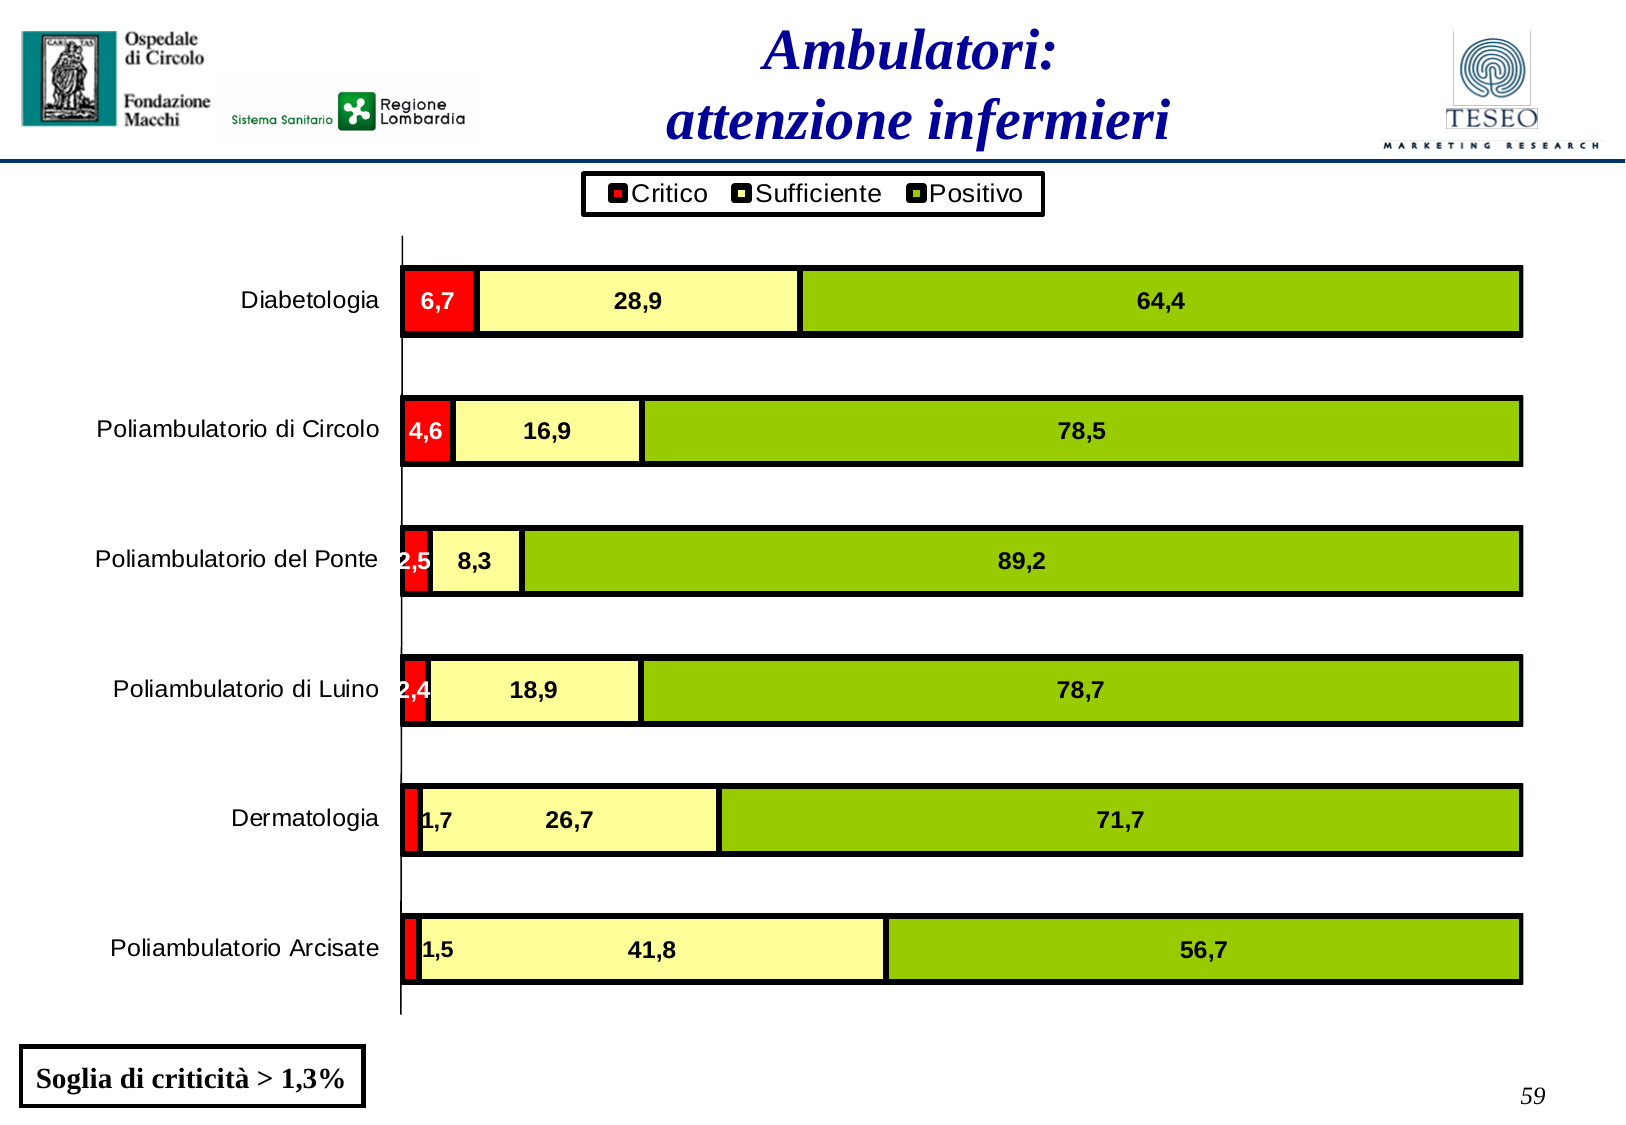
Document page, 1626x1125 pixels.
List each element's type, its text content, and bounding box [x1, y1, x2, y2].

picture [1381, 31, 1604, 149]
picture [21, 31, 483, 149]
text_box Soglia di criticità > 1,3% [21, 1046, 364, 1106]
text_box Ambulatori: attenzione infermieri [375, 18, 1463, 144]
picture [81, 160, 1544, 1035]
